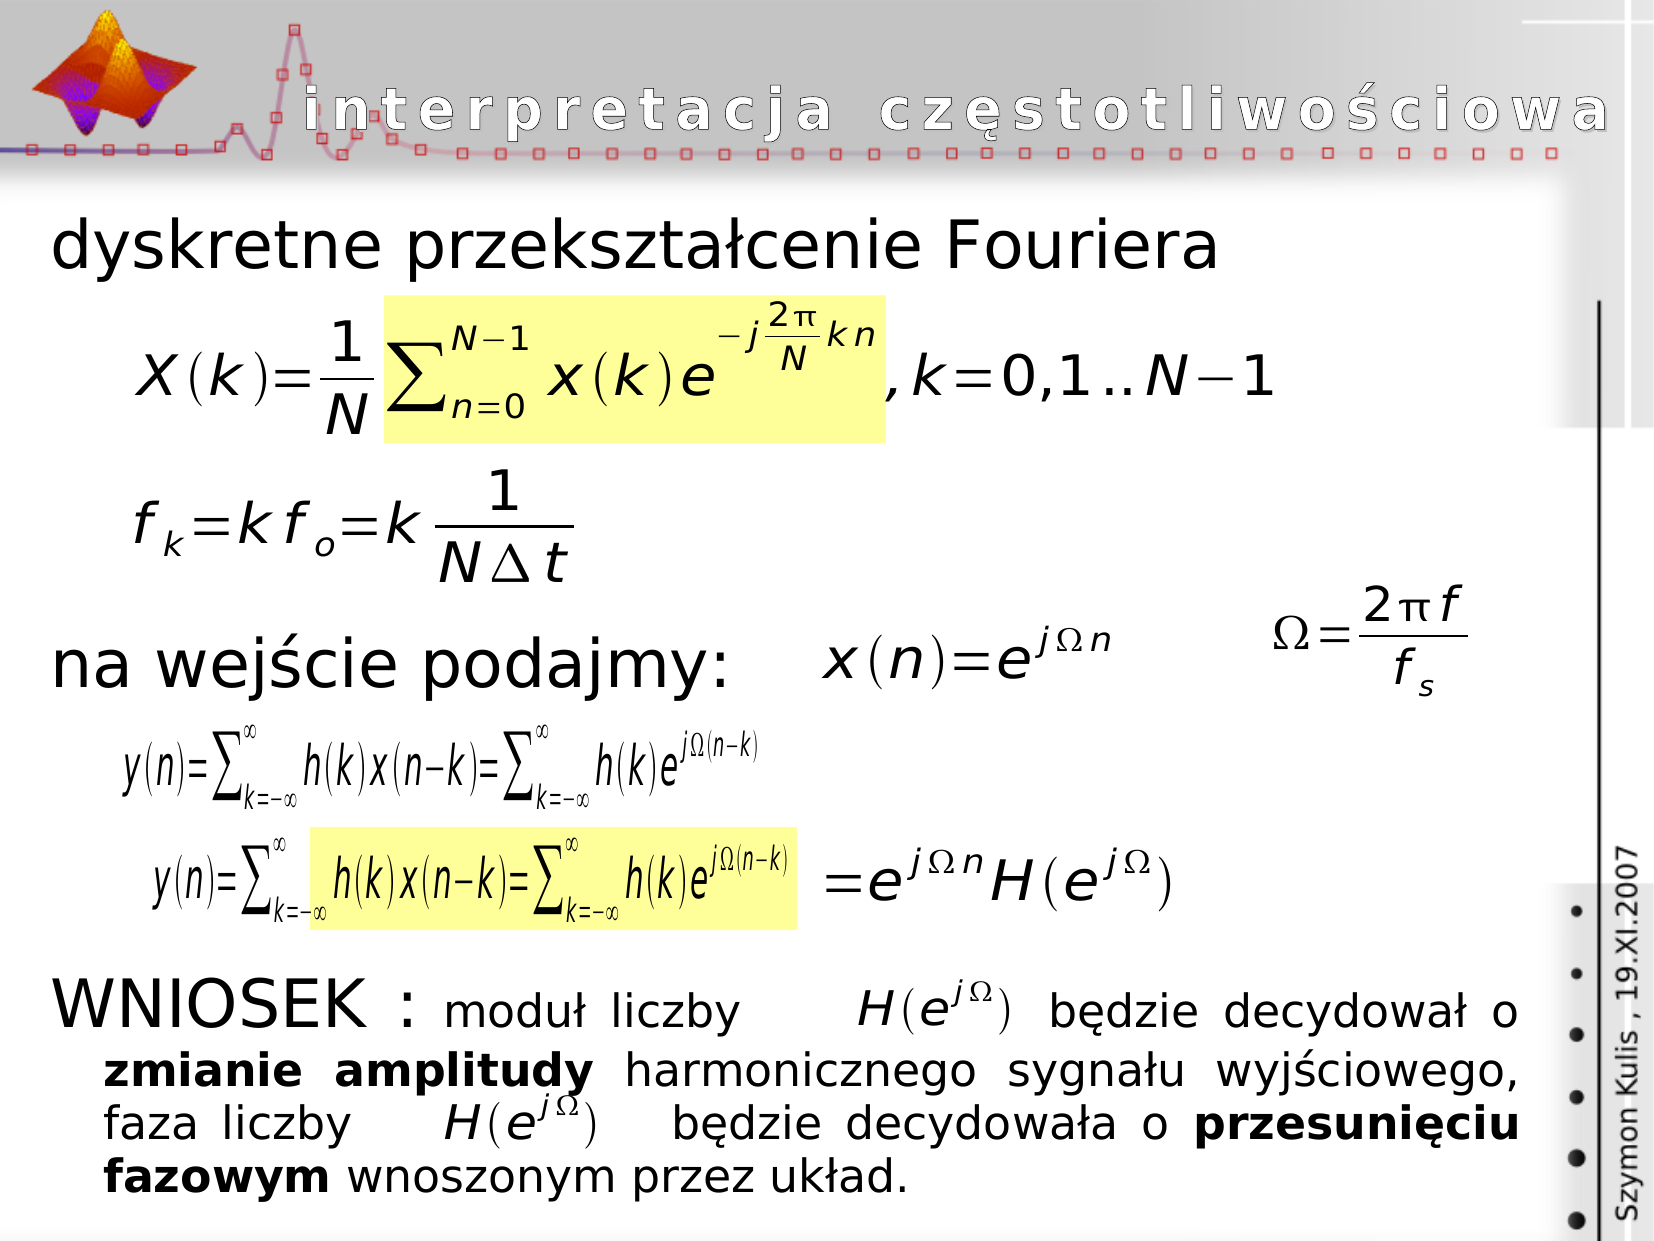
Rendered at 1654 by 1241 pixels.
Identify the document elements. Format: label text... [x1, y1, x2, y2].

picture [0, 0, 1654, 1241]
title interpretacja częstotliwościowa [14, 36, 1610, 171]
chart [812, 620, 1118, 694]
chart [435, 1088, 606, 1152]
chart [124, 295, 1285, 449]
list dyskretne przekształcenie Fouriera na wejście podajmy: WNIOSEK : moduł liczby będzie decydował o zmianie amplitudy harmonicznego sygnału wyjściowego, faza liczby będzie decydowała o przesunięciu fazowym wnoszonym przez układ. [32, 206, 1521, 1204]
chart [1265, 575, 1477, 704]
chart [849, 974, 1019, 1038]
chart [118, 708, 761, 817]
chart [124, 457, 583, 596]
chart [812, 841, 1182, 915]
chart [147, 822, 791, 931]
